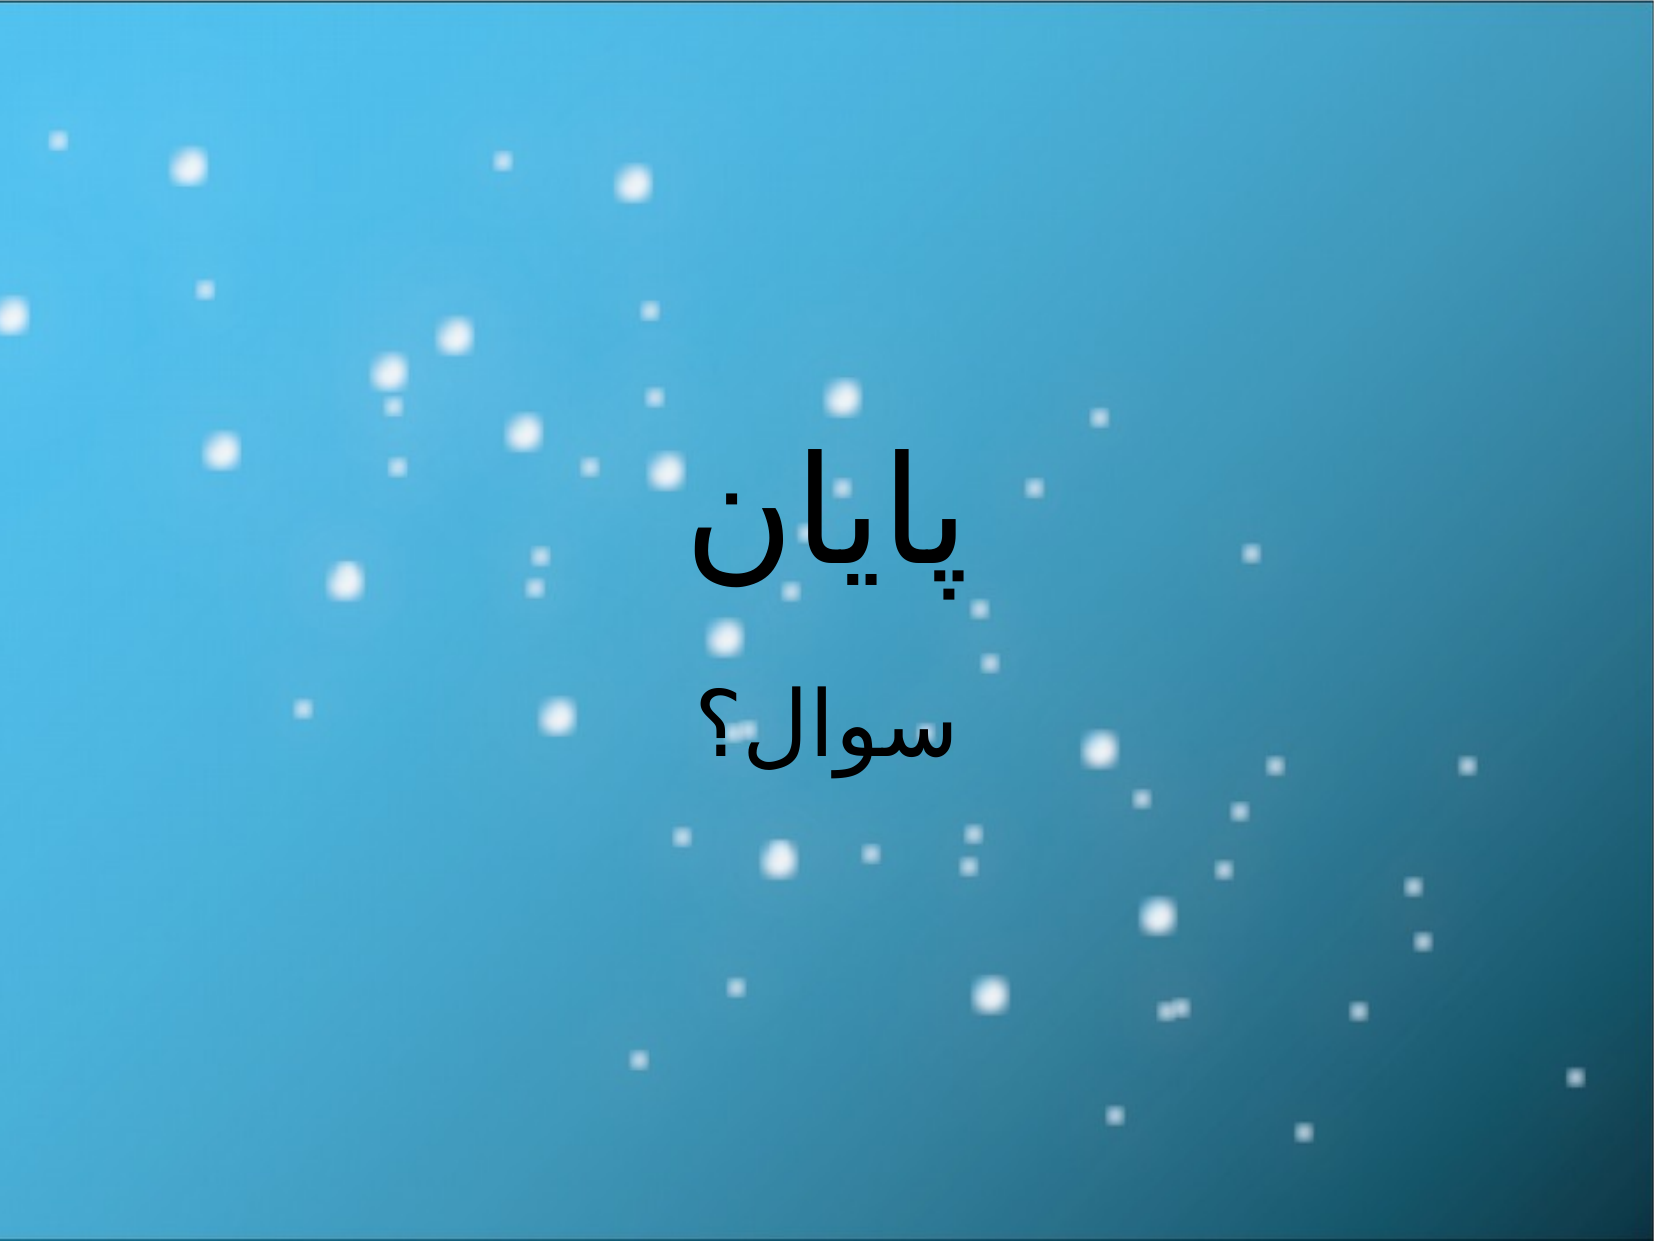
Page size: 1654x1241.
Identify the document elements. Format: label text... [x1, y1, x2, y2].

picture [0, 0, 1654, 1241]
title سوال؟ [82, 630, 1571, 838]
title پایان [82, 423, 1571, 630]
